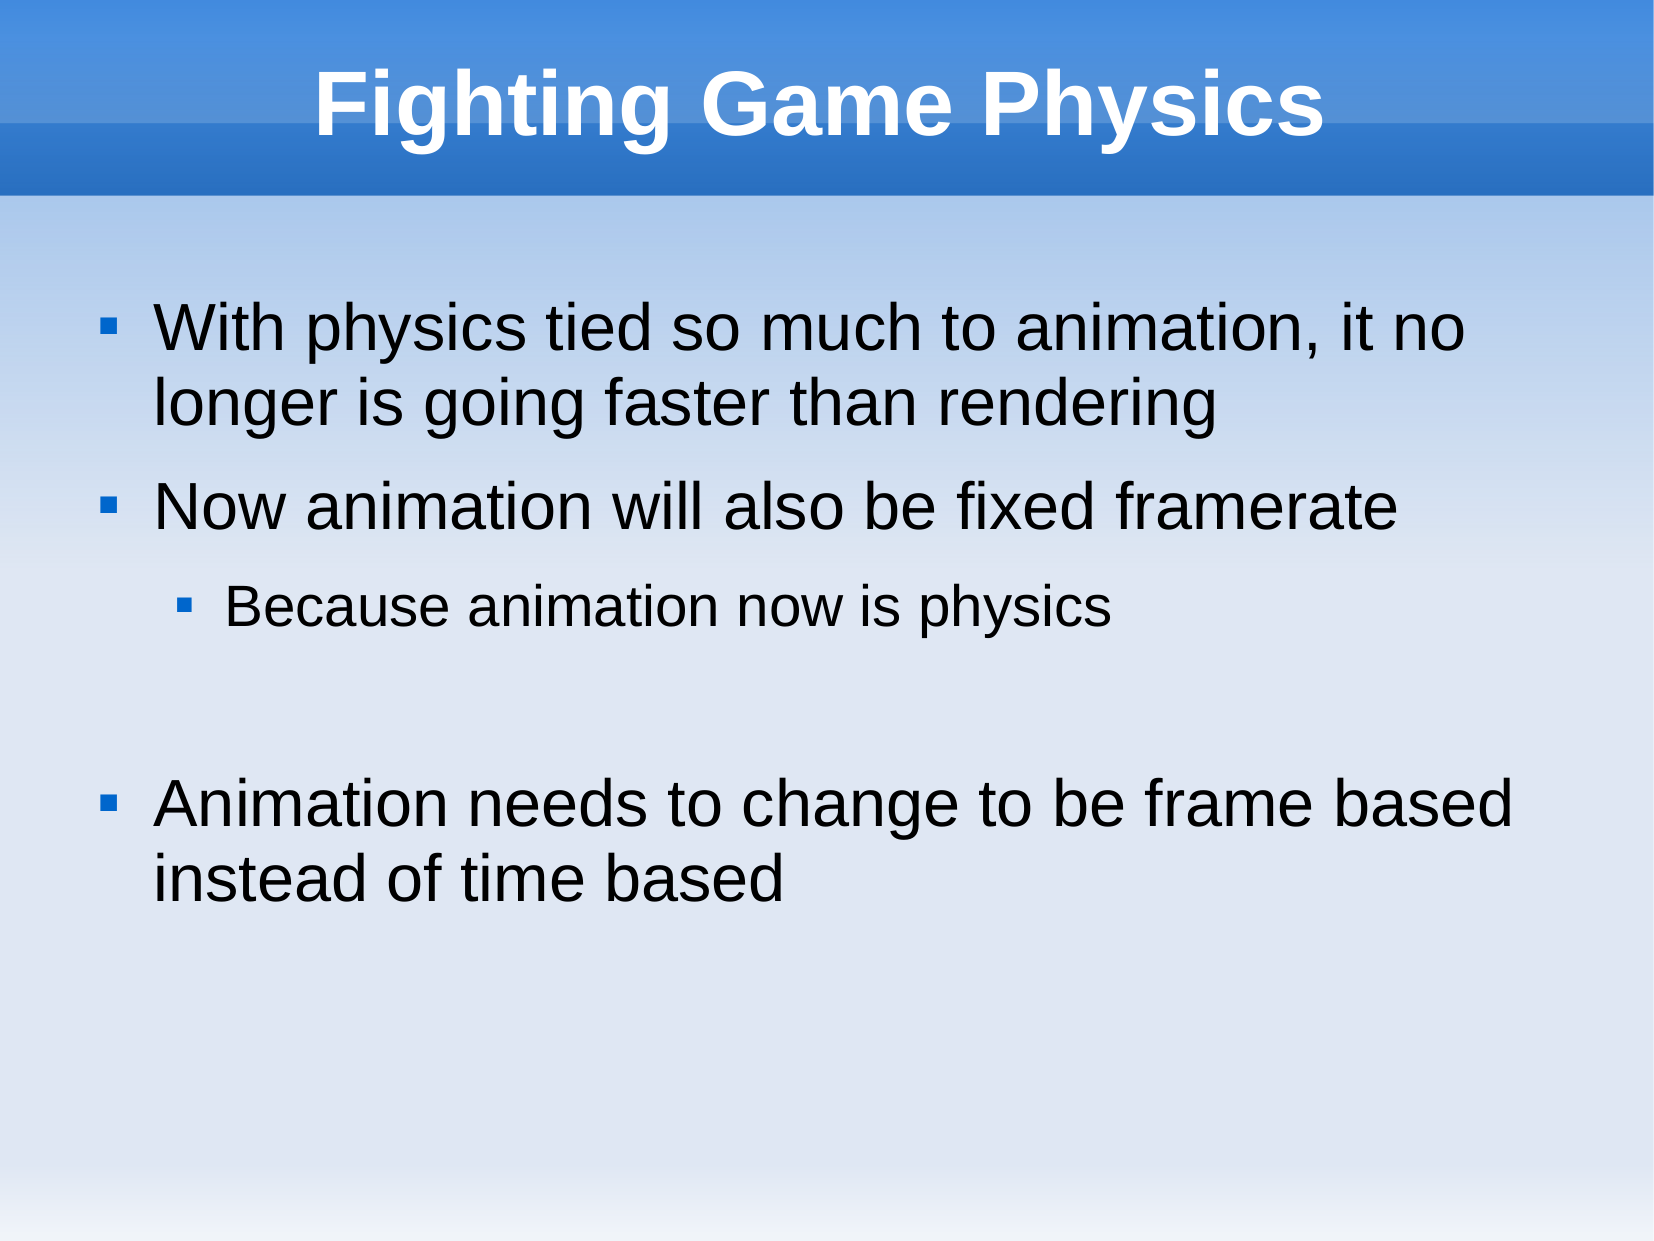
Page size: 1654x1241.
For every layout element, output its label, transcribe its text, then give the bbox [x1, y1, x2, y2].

title Fighting Game Physics [76, 0, 1565, 208]
picture [0, 0, 1654, 1241]
list With physics tied so much to animation, it no longer is going faster than rendering Now animation will also be fixed framerate Because animation now is physics Animation needs to change to be frame based instead of time based [82, 290, 1571, 1109]
